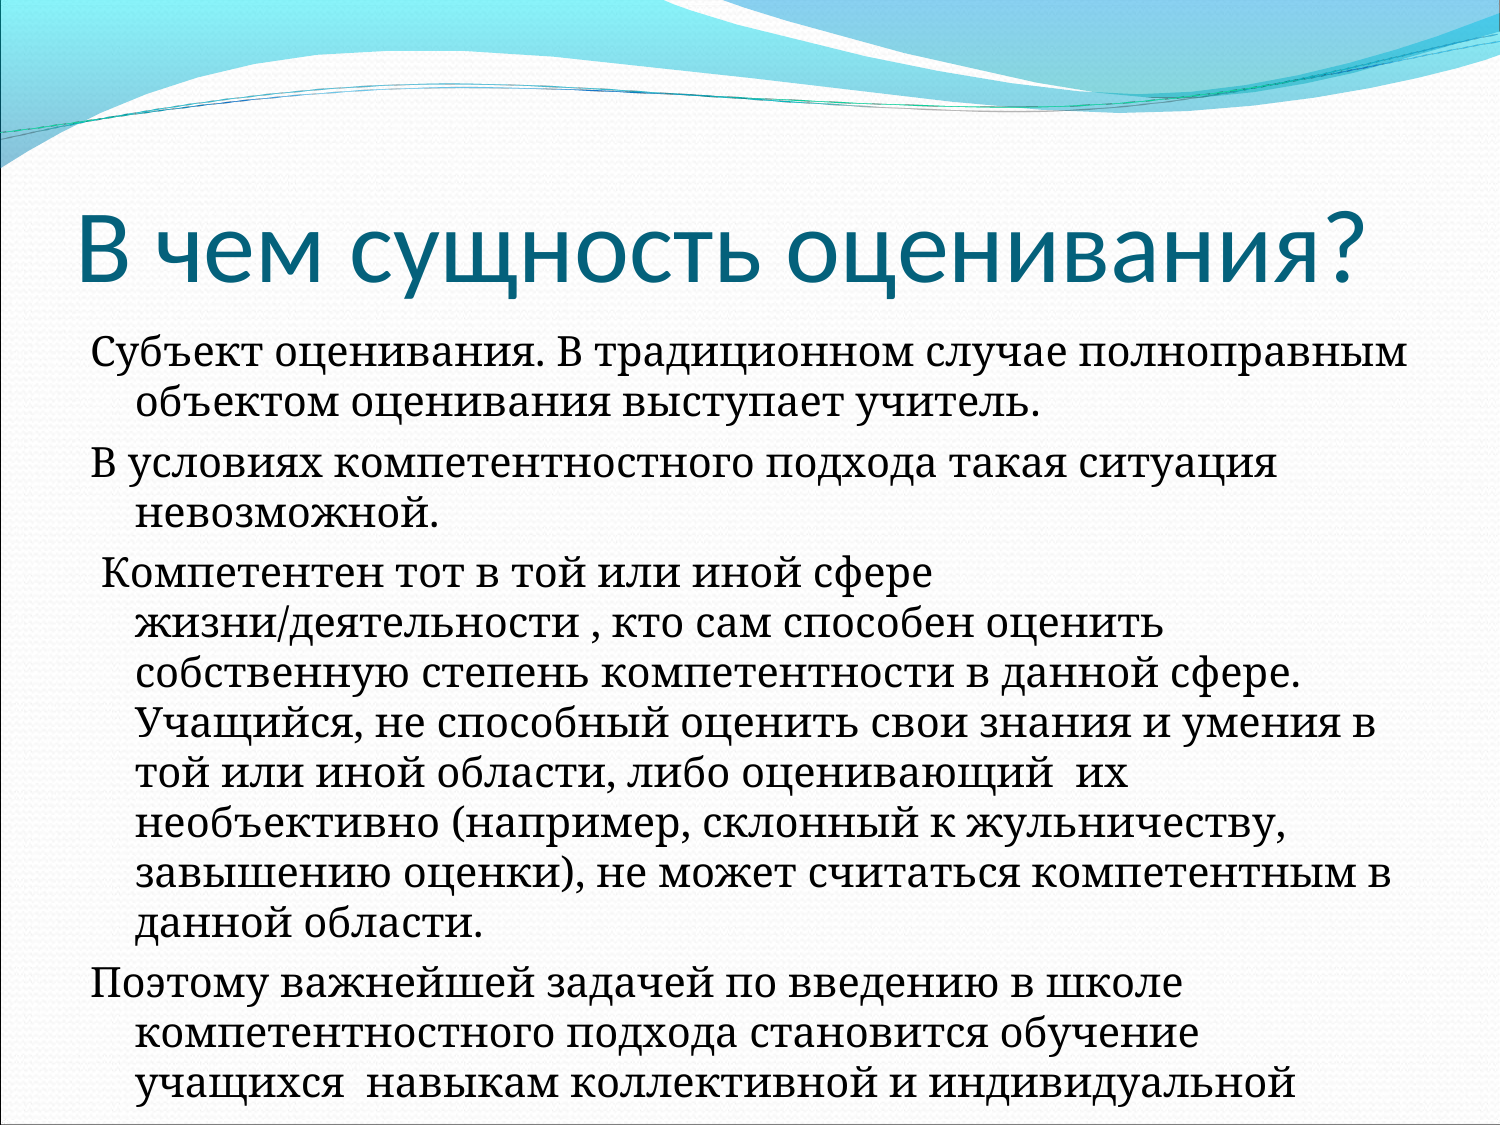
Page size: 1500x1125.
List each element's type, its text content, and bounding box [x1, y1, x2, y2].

title В чем сущность оценивания? [75, 115, 1426, 304]
list Субъект оценивания. В традиционном случае полноправным объектом оценивания выступает учитель. В условиях компетентностного подхода такая ситуация невозможной. Компетентен тот в той или иной сфере жизни/деятельности , кто сам способен оценить собственную степень компетентности в данной сфере. Учащийся, не способный оценить свои знания и умения в той или иной области, либо оценивающий их необъективно (например, склонный к жульничеству, завышению оценки), не может считаться компетентным в данной области. Поэтому важнейшей задачей по введению в школе компетентностного подхода становится обучение учащихся навыкам коллективной и индивидуальной самооценки. [75, 317, 1426, 1038]
picture [0, 0, 1500, 1125]
